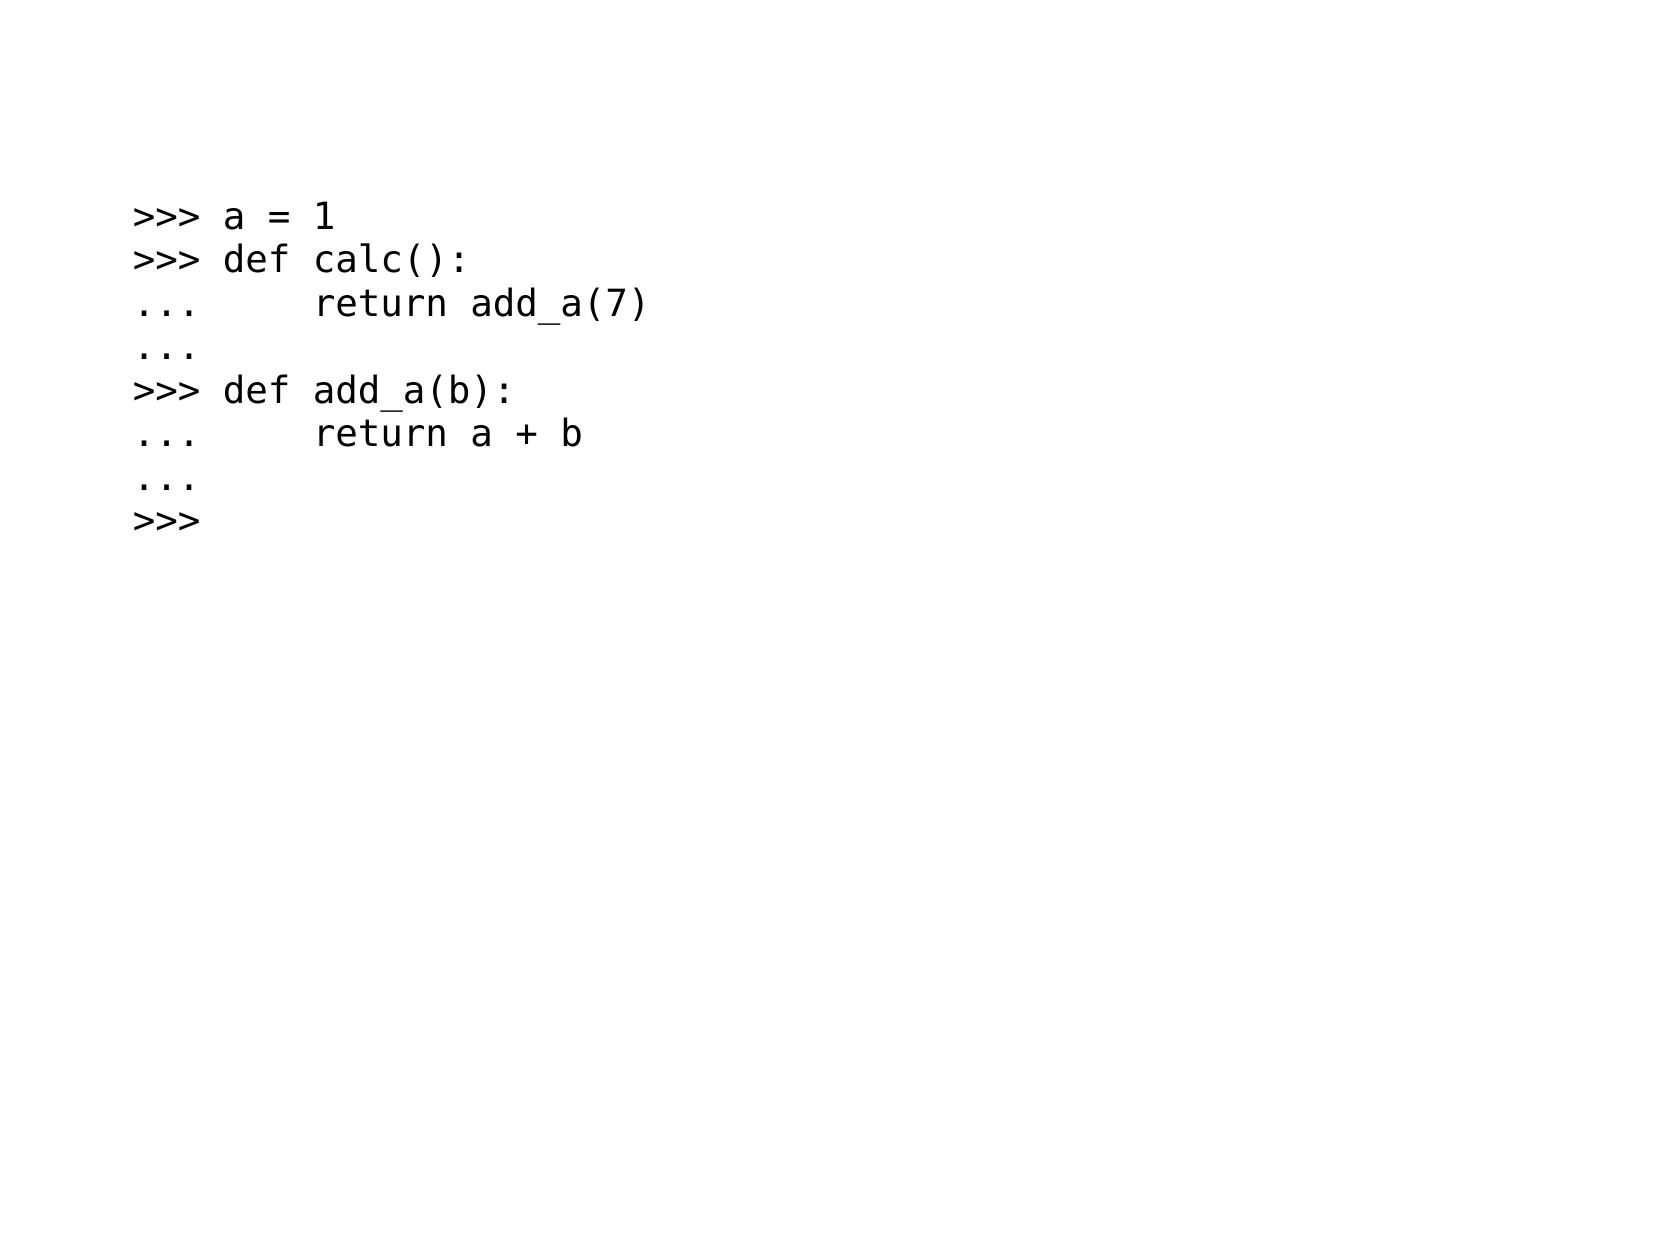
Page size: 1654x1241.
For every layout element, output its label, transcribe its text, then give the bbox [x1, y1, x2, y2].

text_box >>> a = 1 >>> def calc(): ... return add_a(7) ... >>> def add_a(b): ... return a + b ... >>> [118, 187, 1625, 855]
